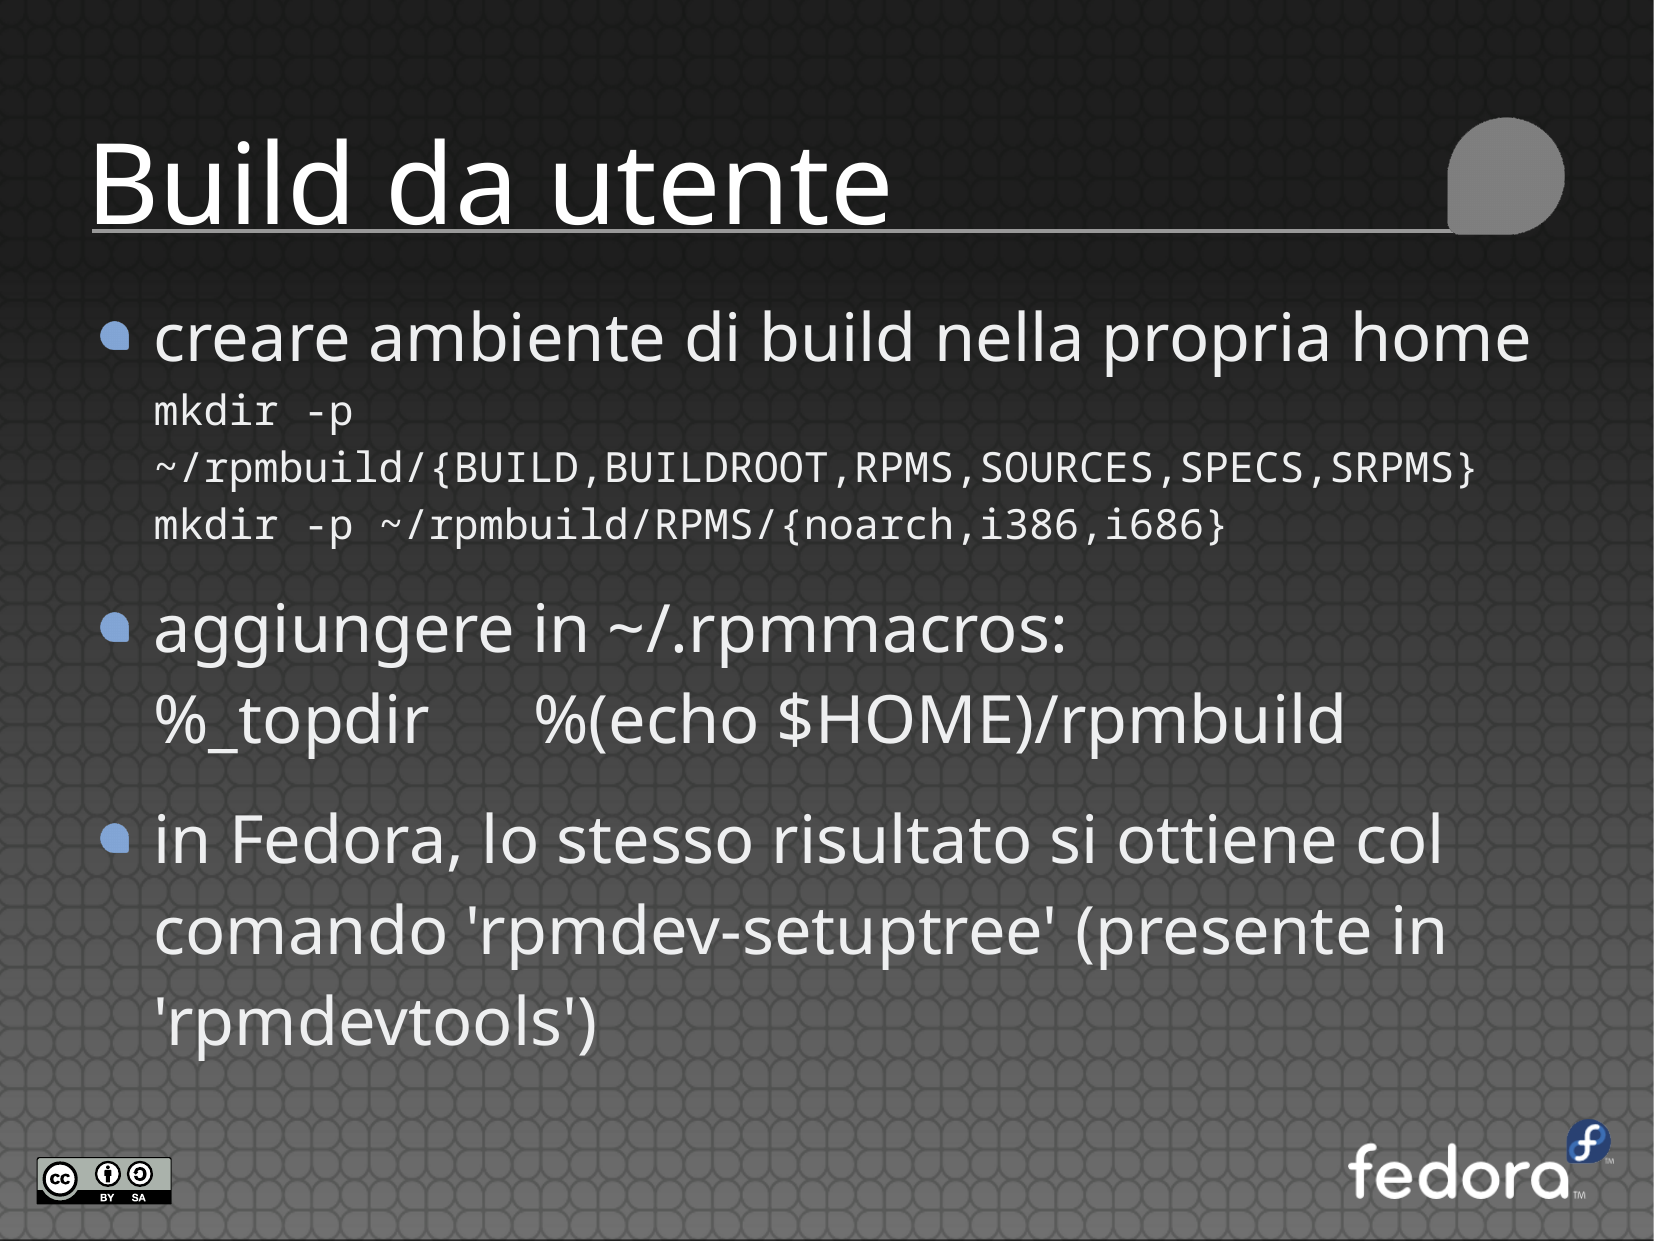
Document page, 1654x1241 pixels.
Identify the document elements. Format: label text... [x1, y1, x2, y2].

title Build da utente [86, 110, 1576, 251]
picture [0, 0, 1654, 1241]
list creare ambiente di build nella propria home mkdir -p ~/rpmbuild/{BUILD,BUILDROOT,RPMS,SOURCES,SPECS,SRPMS} mkdir -p ~/rpmbuild/RPMS/{noarch,i386,i686} aggiungere in ~/.rpmmacros: %_topdir %(echo $HOME)/rpmbuild in Fedora, lo stesso risultato si ottiene col comando 'rpmdev-setuptree' (presente in 'rpmdevtools') [82, 290, 1571, 1109]
